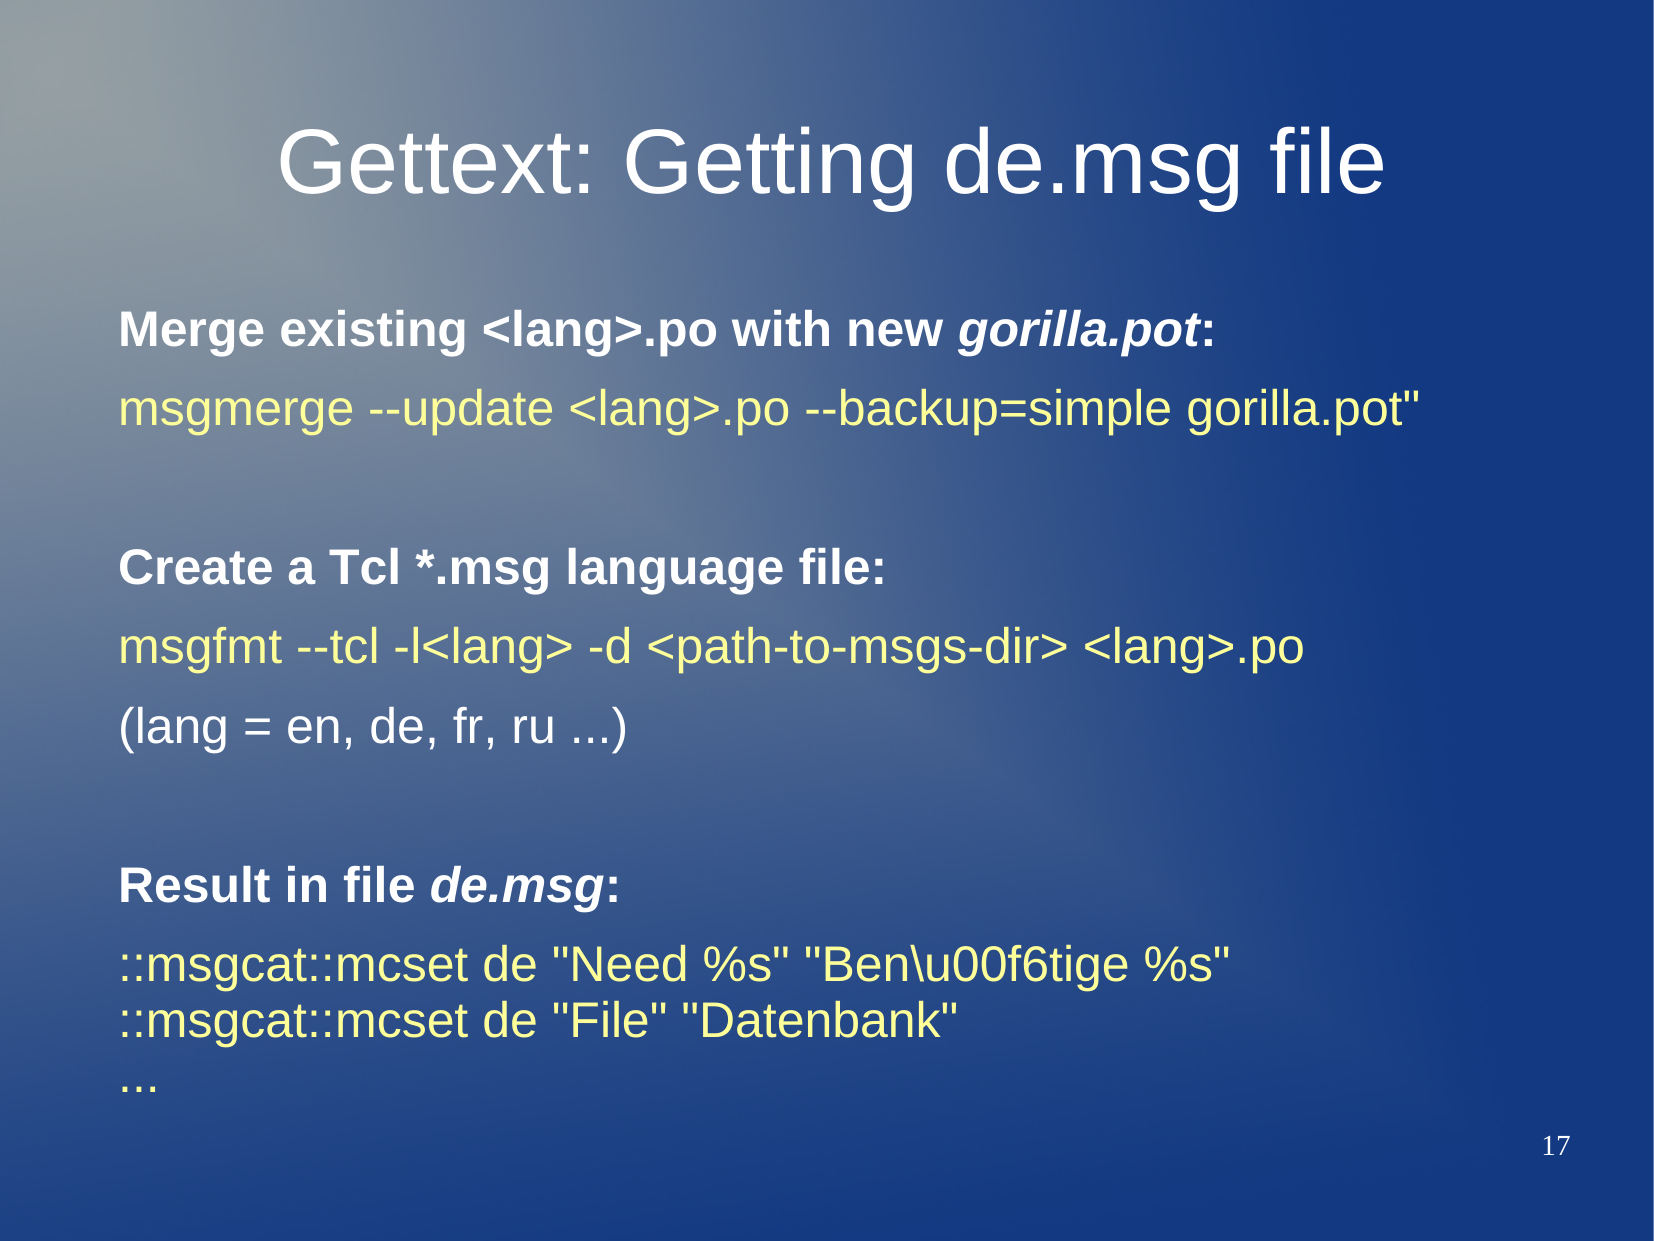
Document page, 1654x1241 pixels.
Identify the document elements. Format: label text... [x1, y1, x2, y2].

title Gettext: Getting de.msg file [88, 58, 1577, 266]
picture [0, 0, 1654, 1241]
text_box Merge existing <lang>.po with new gorilla.pot: msgmerge --update <lang>.po --backup=simple gorilla.pot" Create a Tcl *.msg language file: msgfmt --tcl -l<lang> -d <path-to-msgs-dir> <lang>.po (lang = en, de, fr, ru ...) Result in file de.msg: ::msgcat::mcset de "Need %s" "Ben\u00f6tige %s" ::msgcat::mcset de "File" "Datenbank" ... [118, 301, 1477, 1104]
